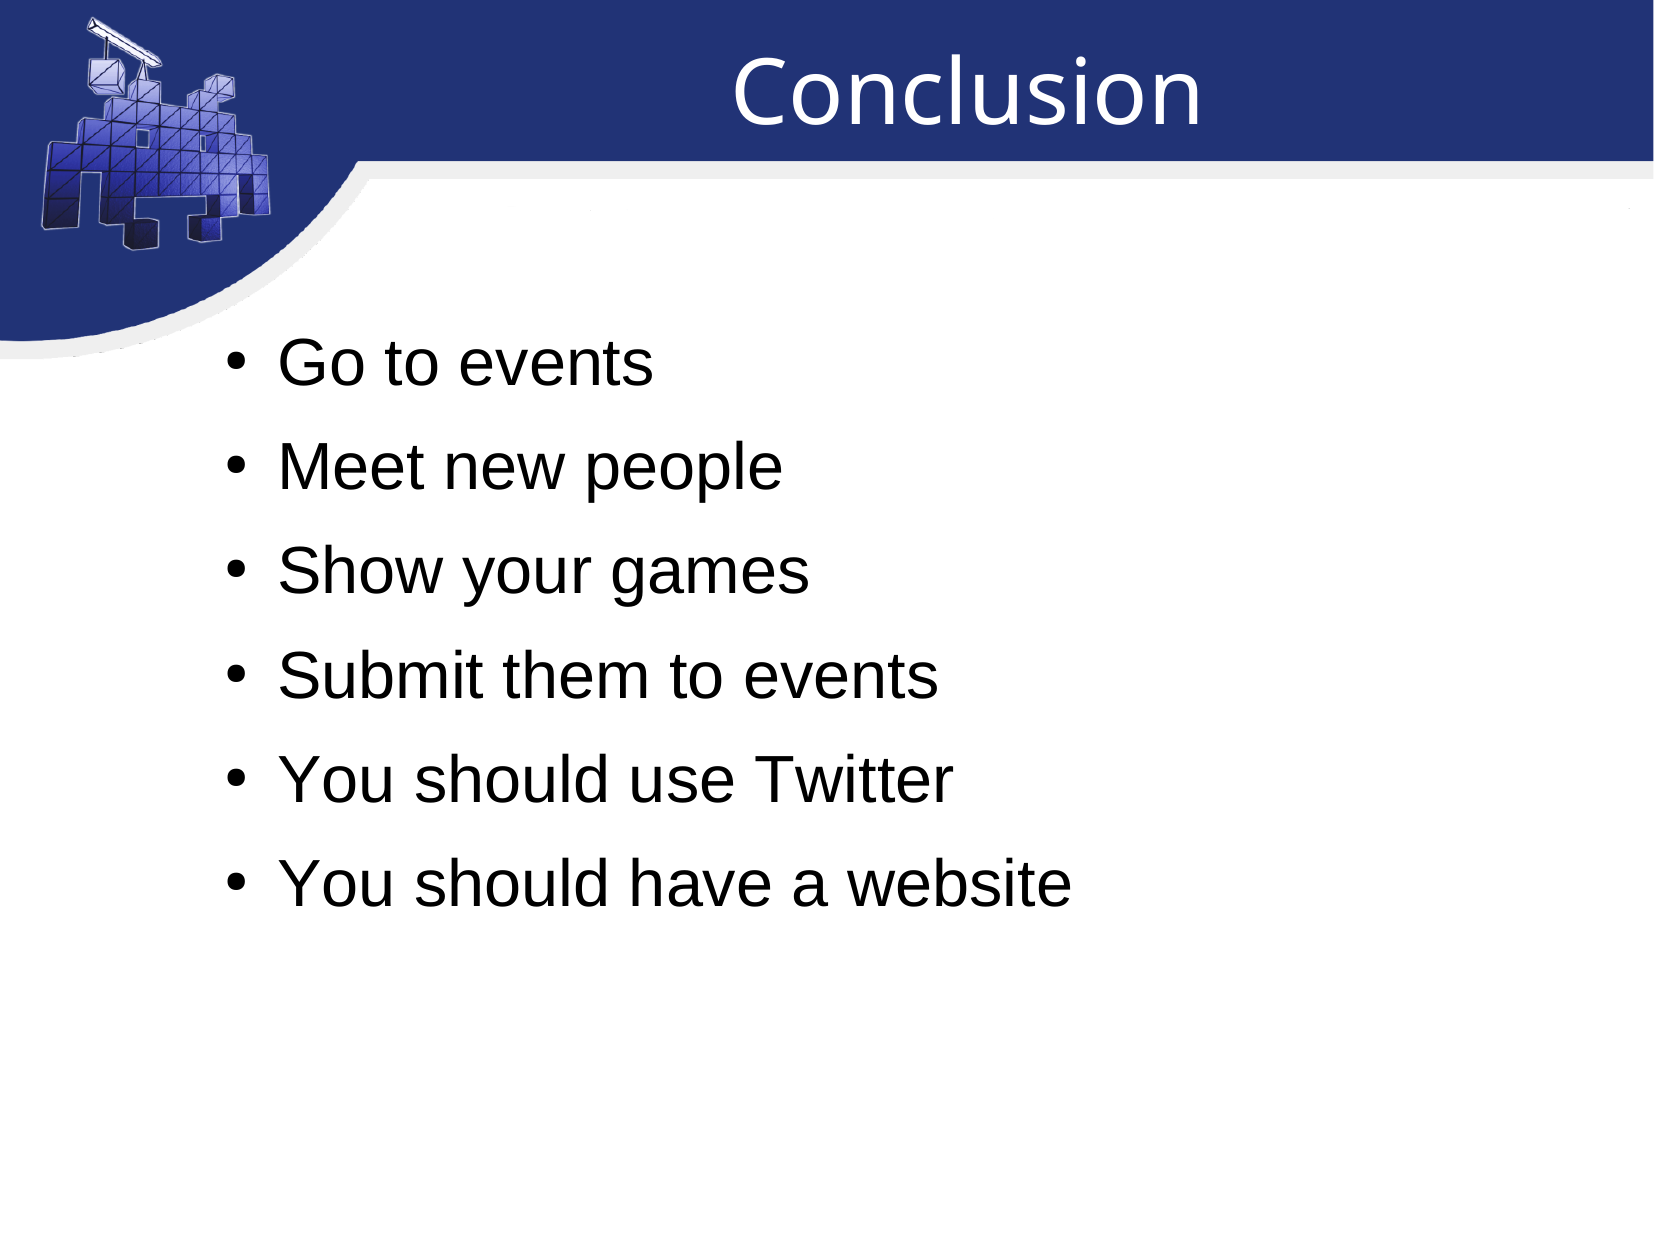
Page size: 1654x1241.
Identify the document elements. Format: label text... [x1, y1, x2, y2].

picture [0, 0, 1654, 443]
title Conclusion [354, 35, 1625, 142]
list Go to events Meet new people Show your games Submit them to events You should use Twitter You should have a website [206, 324, 1595, 1078]
